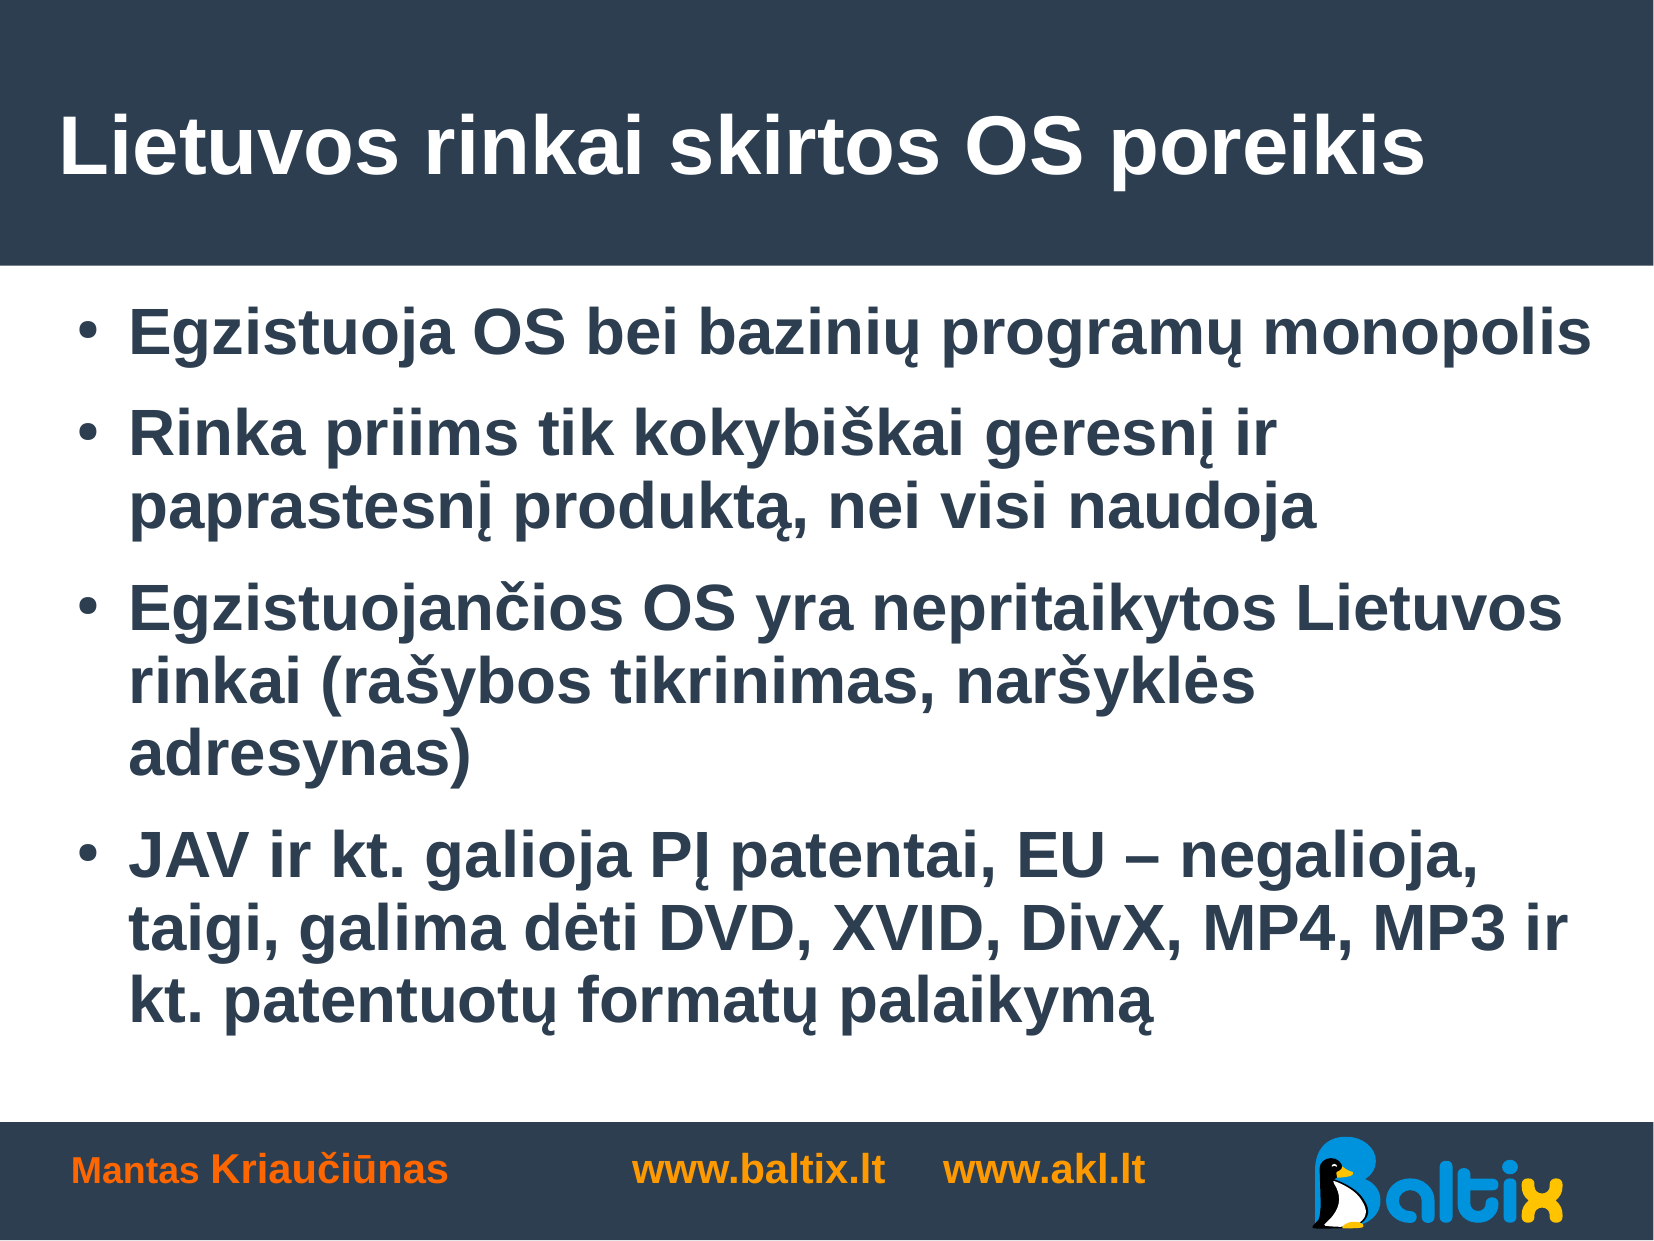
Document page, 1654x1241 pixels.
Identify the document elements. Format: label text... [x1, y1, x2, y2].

title Lietuvos rinkai skirtos OS poreikis [59, 67, 1595, 225]
list Egzistuoja OS bei bazinių programų monopolis Rinka priims tik kokybiškai geresnį ir paprastesnį produktą, nei visi naudoja Egzistuojančios OS yra nepritaikytos Lietuvos rinkai (rašybos tikrinimas, naršyklės adresynas) JAV ir kt. galioja PĮ patentai, EU – negalioja, taigi, galima dėti DVD, XVID, DivX, MP4, MP3 ir kt. patentuotų formatų palaikymą [59, 295, 1595, 1111]
